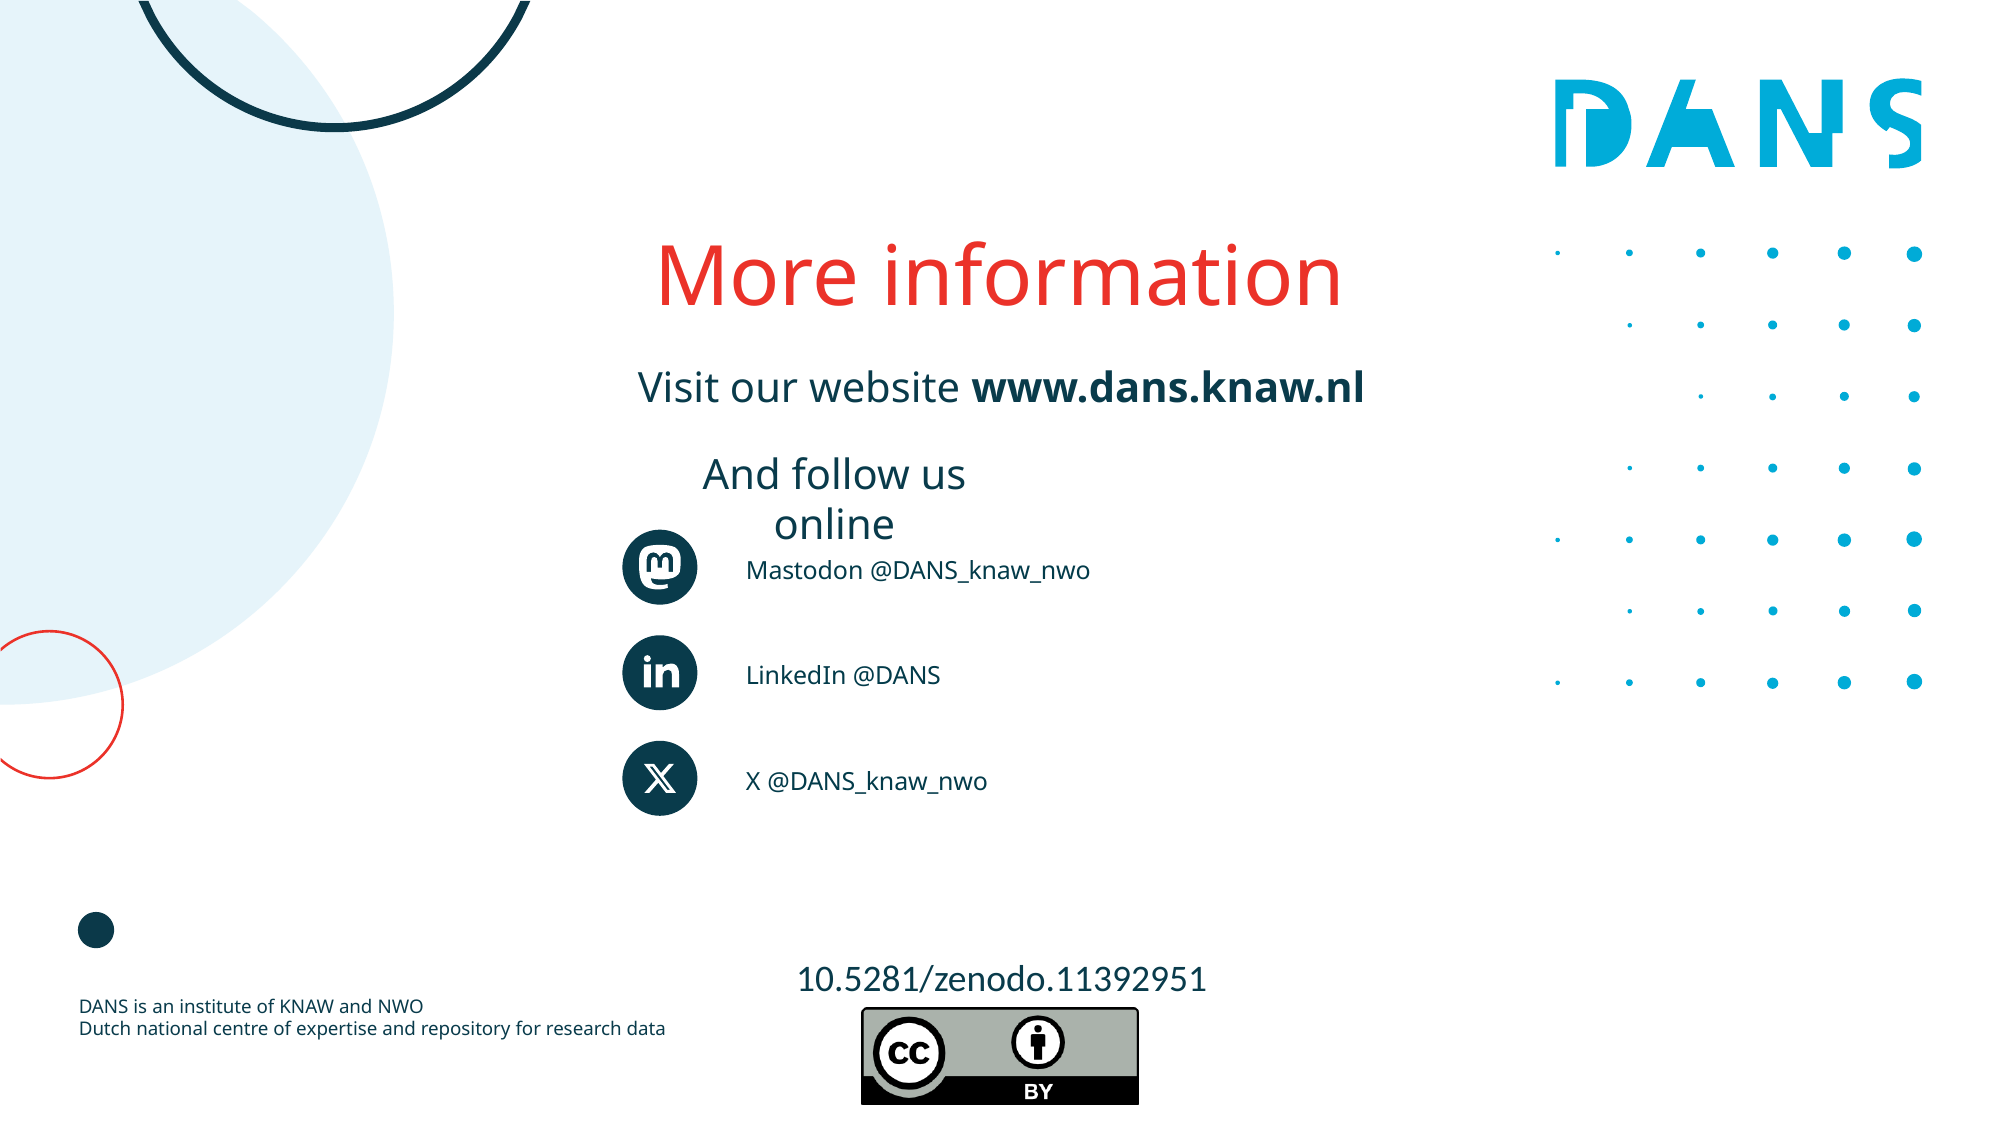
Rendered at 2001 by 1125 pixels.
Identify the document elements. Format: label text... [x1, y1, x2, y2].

text_box And follow us online [622, 440, 1048, 507]
text_box Mastodon @DANS_knaw_nwo [743, 549, 1108, 586]
picture [621, 634, 699, 712]
text_box 10.5281/zenodo.11392951 [704, 946, 1299, 1007]
text_box X @DANS_knaw_nwo [743, 760, 1108, 797]
text_box LinkedIn @DANS [743, 654, 1108, 691]
title More information [249, 214, 1750, 331]
picture [861, 1007, 1139, 1105]
picture [621, 740, 699, 817]
picture [621, 528, 699, 606]
text_box Visit our website www.dans.knaw.nl [622, 352, 1382, 419]
